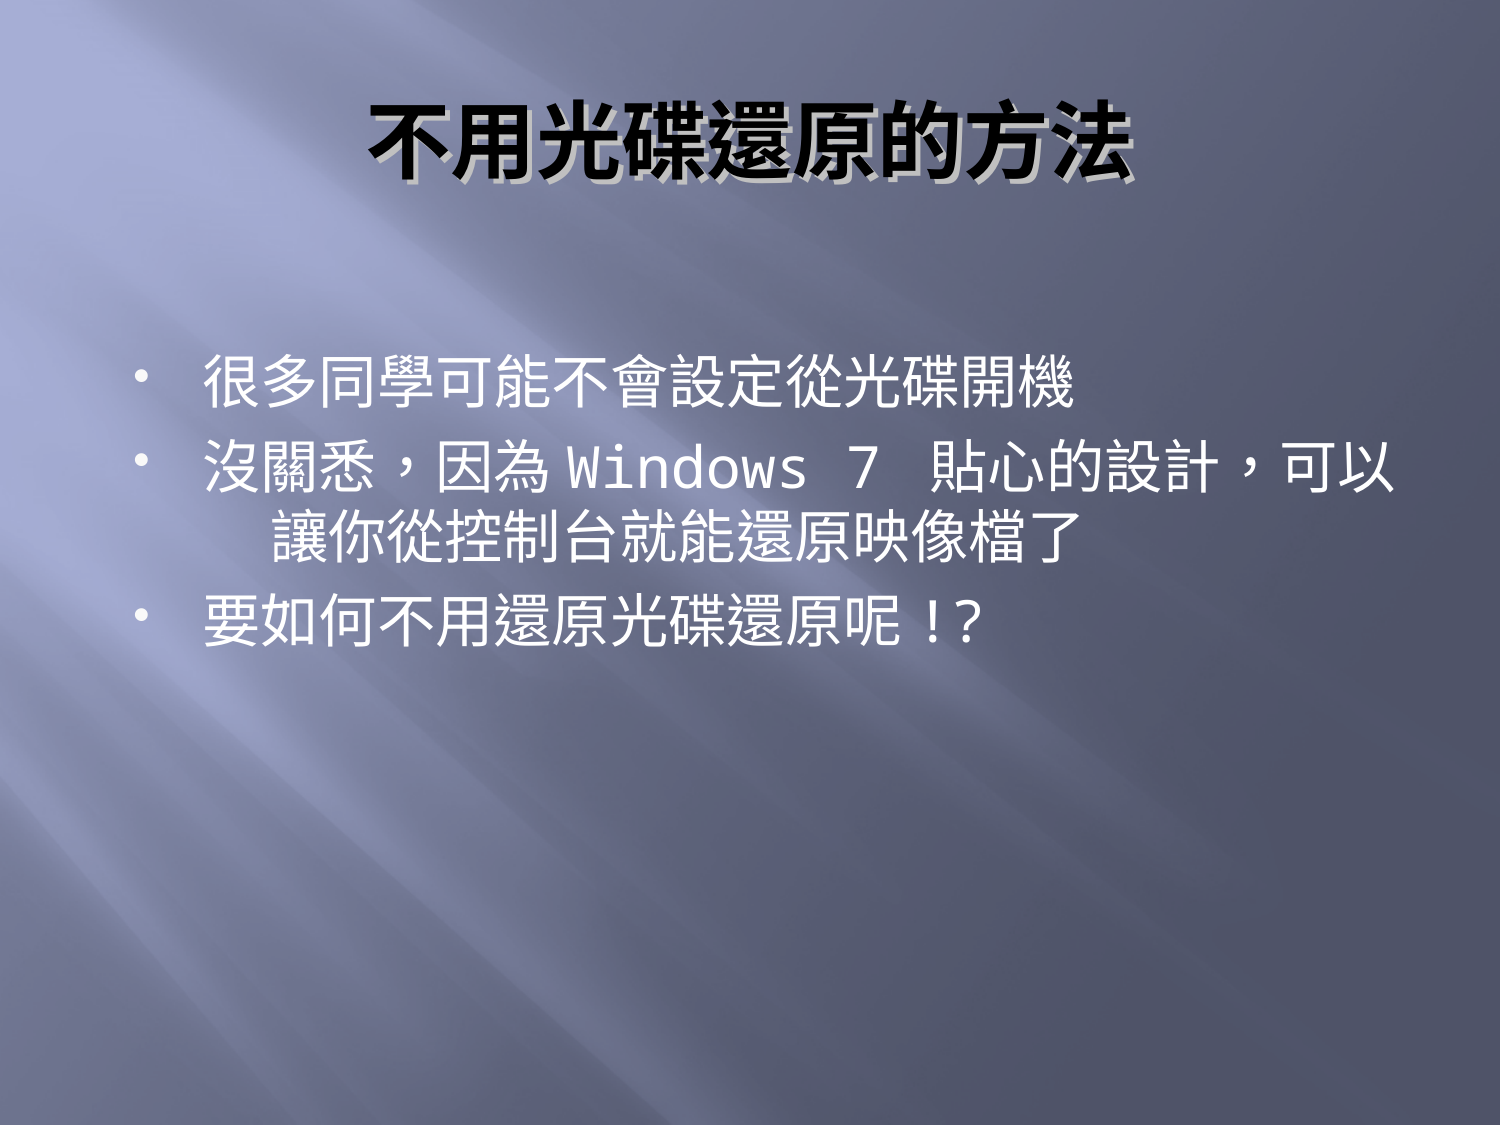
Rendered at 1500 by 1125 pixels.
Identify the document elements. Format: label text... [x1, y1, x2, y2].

list 很多同學可能不會設定從光碟開機 沒關悉，因為Windows 7 貼心的設計，可以讓你從控制台就能還原映像檔了 要如何不用還原光碟還原呢!? [75, 338, 1426, 1006]
title 不用光碟還原的方法 [75, 45, 1426, 233]
